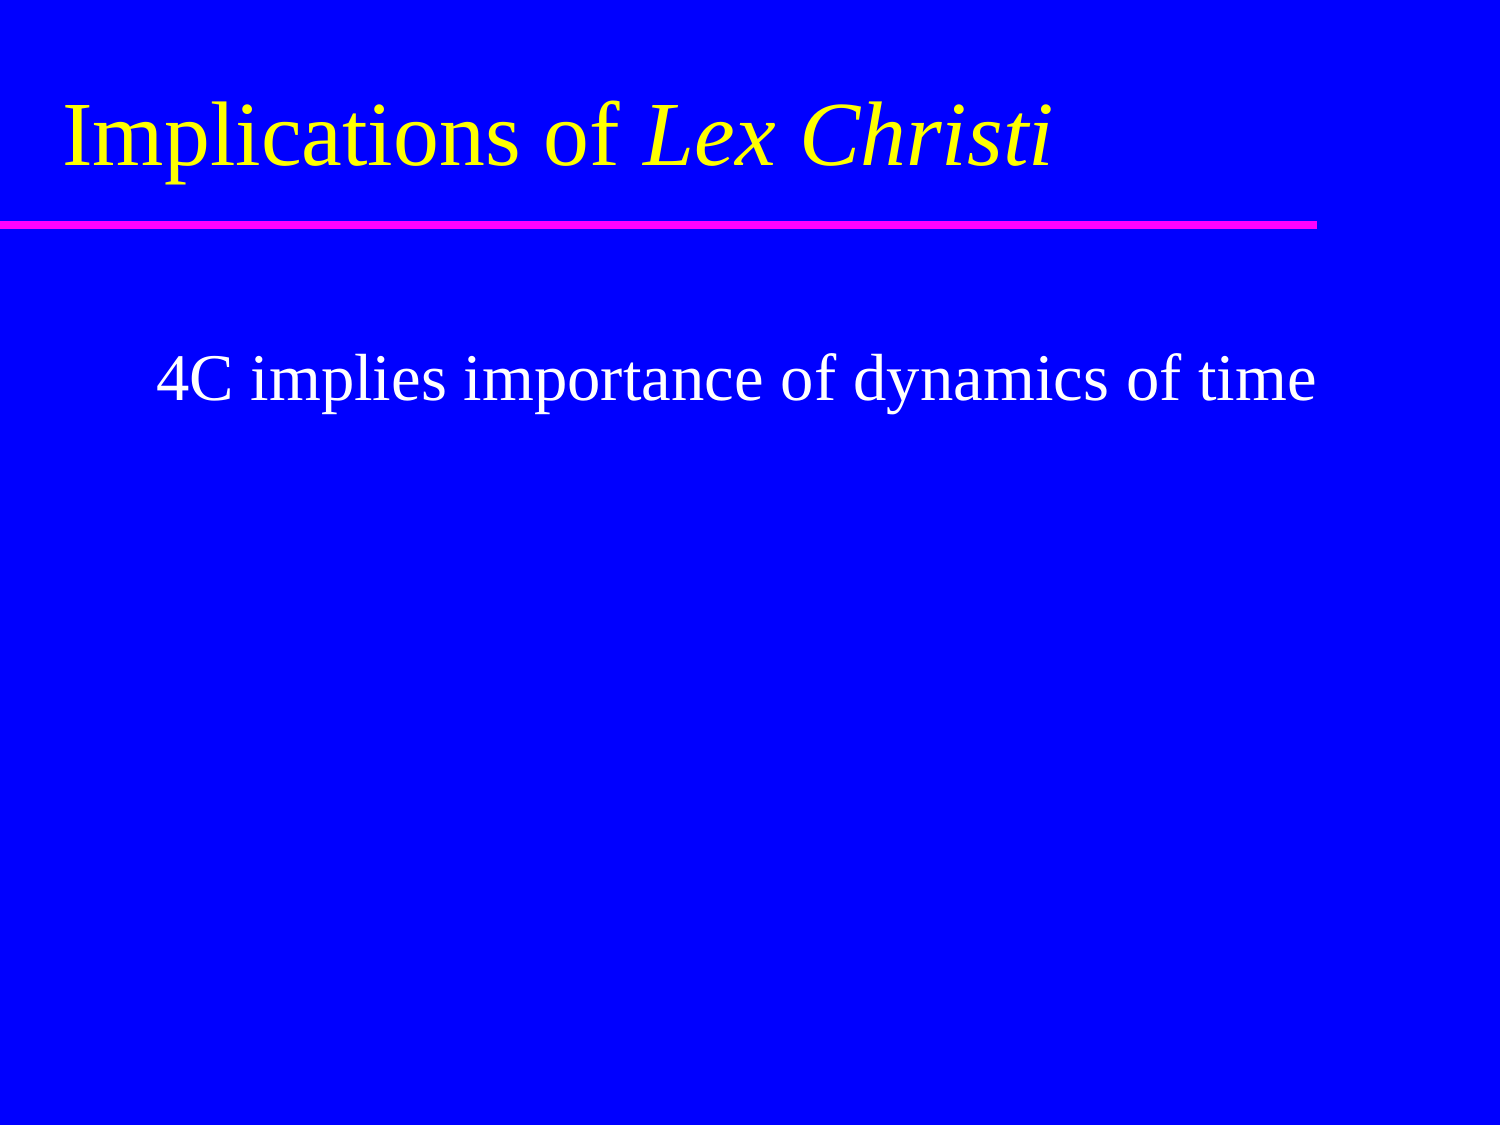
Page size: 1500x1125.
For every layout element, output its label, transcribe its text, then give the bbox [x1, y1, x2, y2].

text_box 4C implies importance of dynamics of time [141, 333, 1365, 497]
title Implications of Lex Christi [62, 43, 1338, 225]
